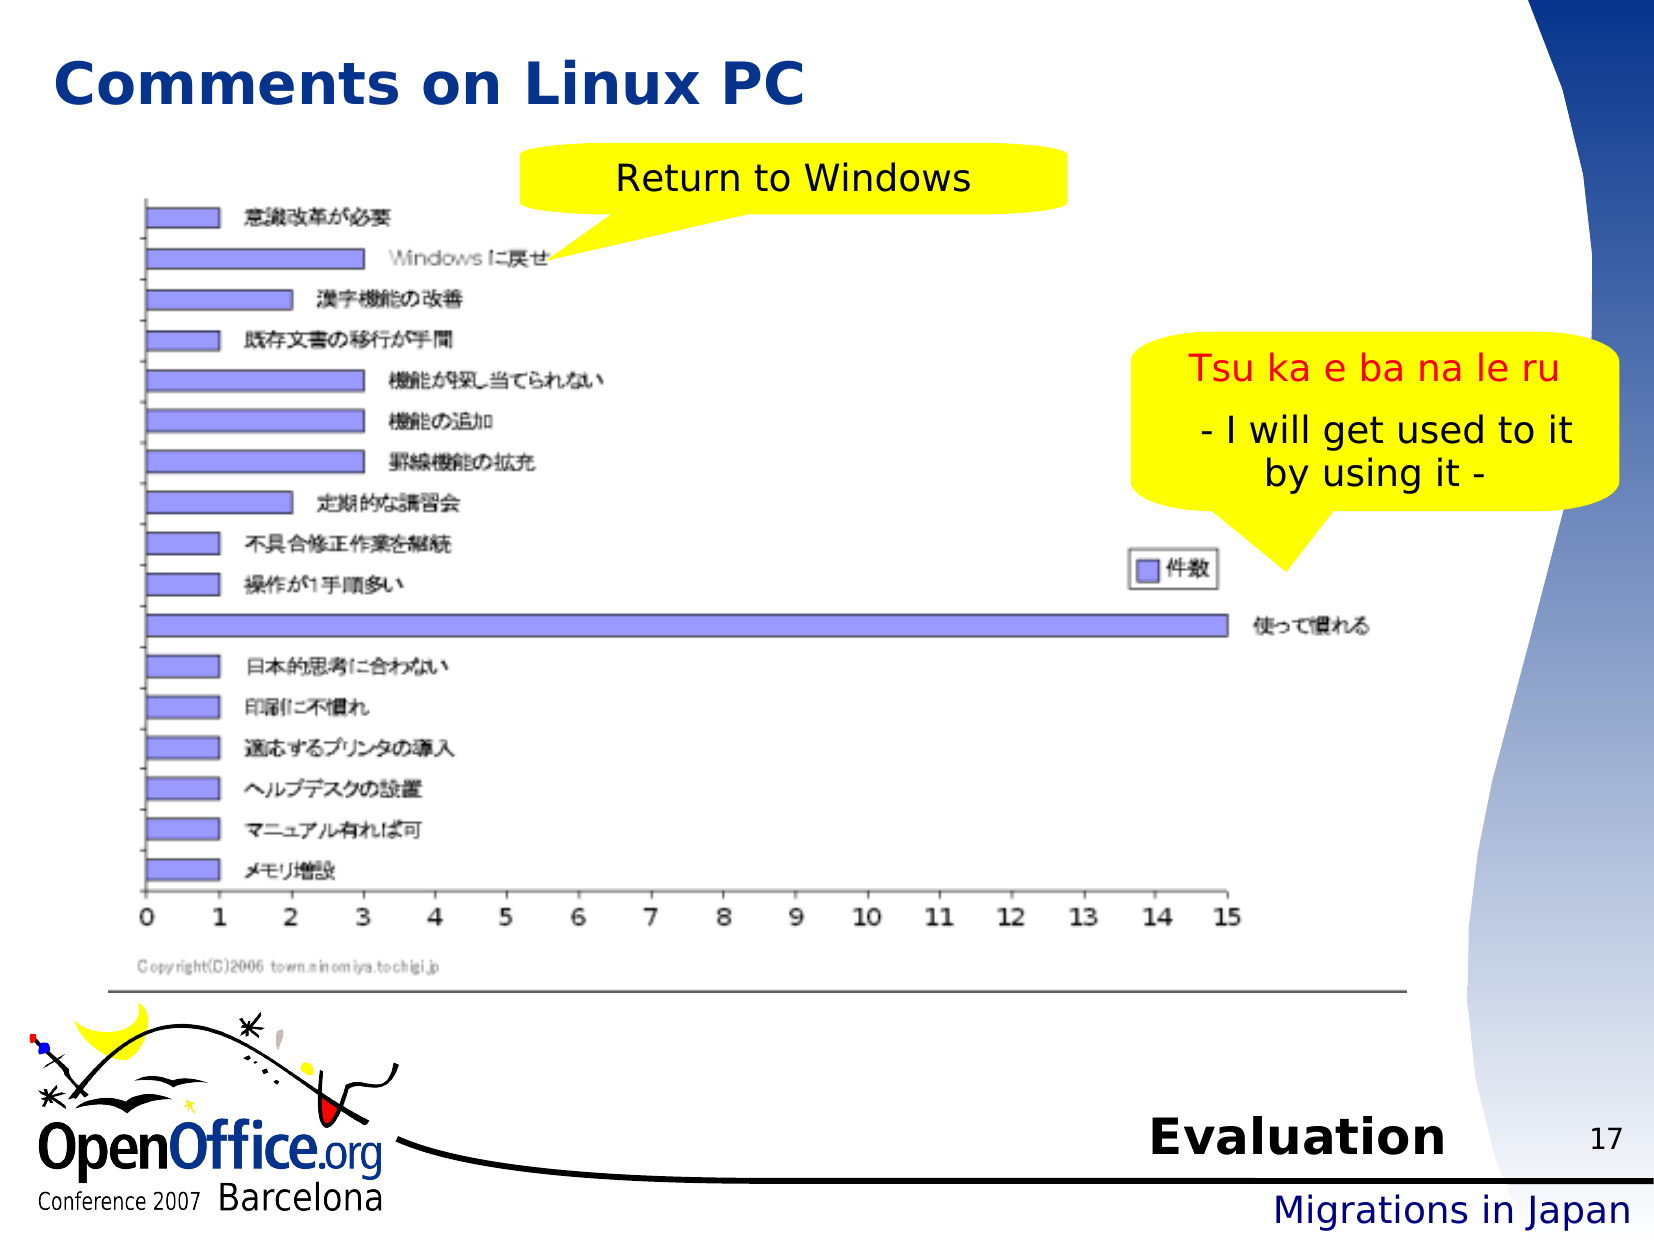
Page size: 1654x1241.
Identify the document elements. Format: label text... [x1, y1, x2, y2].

title Evaluation [531, 1092, 1447, 1182]
picture [108, 937, 1407, 993]
picture [29, 1003, 399, 1211]
list Comments on Linux PC [53, 50, 1412, 937]
text_box Tsu ka e ba na le ru - I will get used to it by using it - [1412, 331, 1620, 512]
